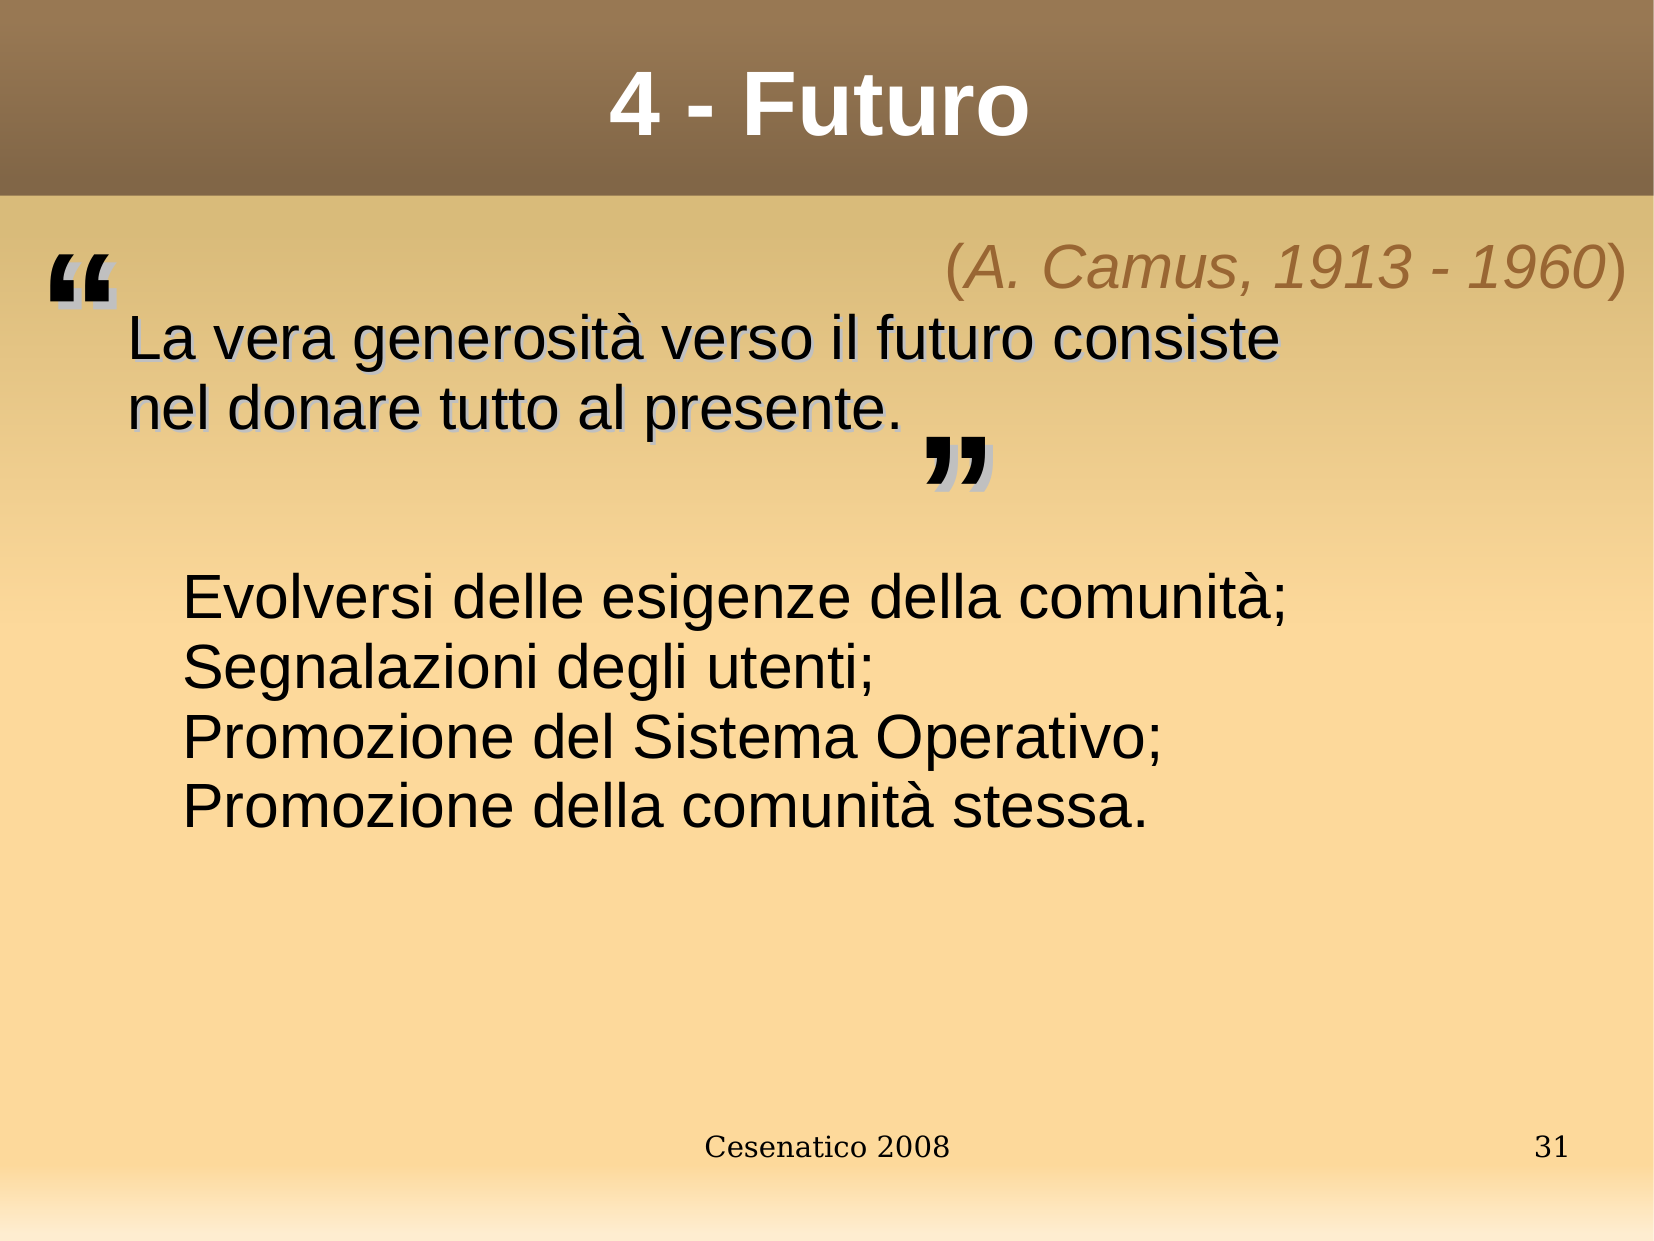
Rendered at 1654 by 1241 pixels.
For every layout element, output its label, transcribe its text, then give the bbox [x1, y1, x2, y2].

text_box „ [900, 300, 1014, 502]
text_box “ [23, 211, 138, 413]
text_box La vera generosità verso il futuro consiste nel donare tutto al presente. [112, 295, 1316, 520]
picture [0, 0, 1654, 1241]
text_box Evolversi delle esigenze della comunità; Segnalazioni degli utenti; Promozione del Sistema Operativo; Promozione della comunità stessa. [150, 554, 1319, 849]
text_box (A. Camus, 1913 - 1960) [929, 225, 1643, 310]
title 4 - Futuro [76, 7, 1565, 200]
